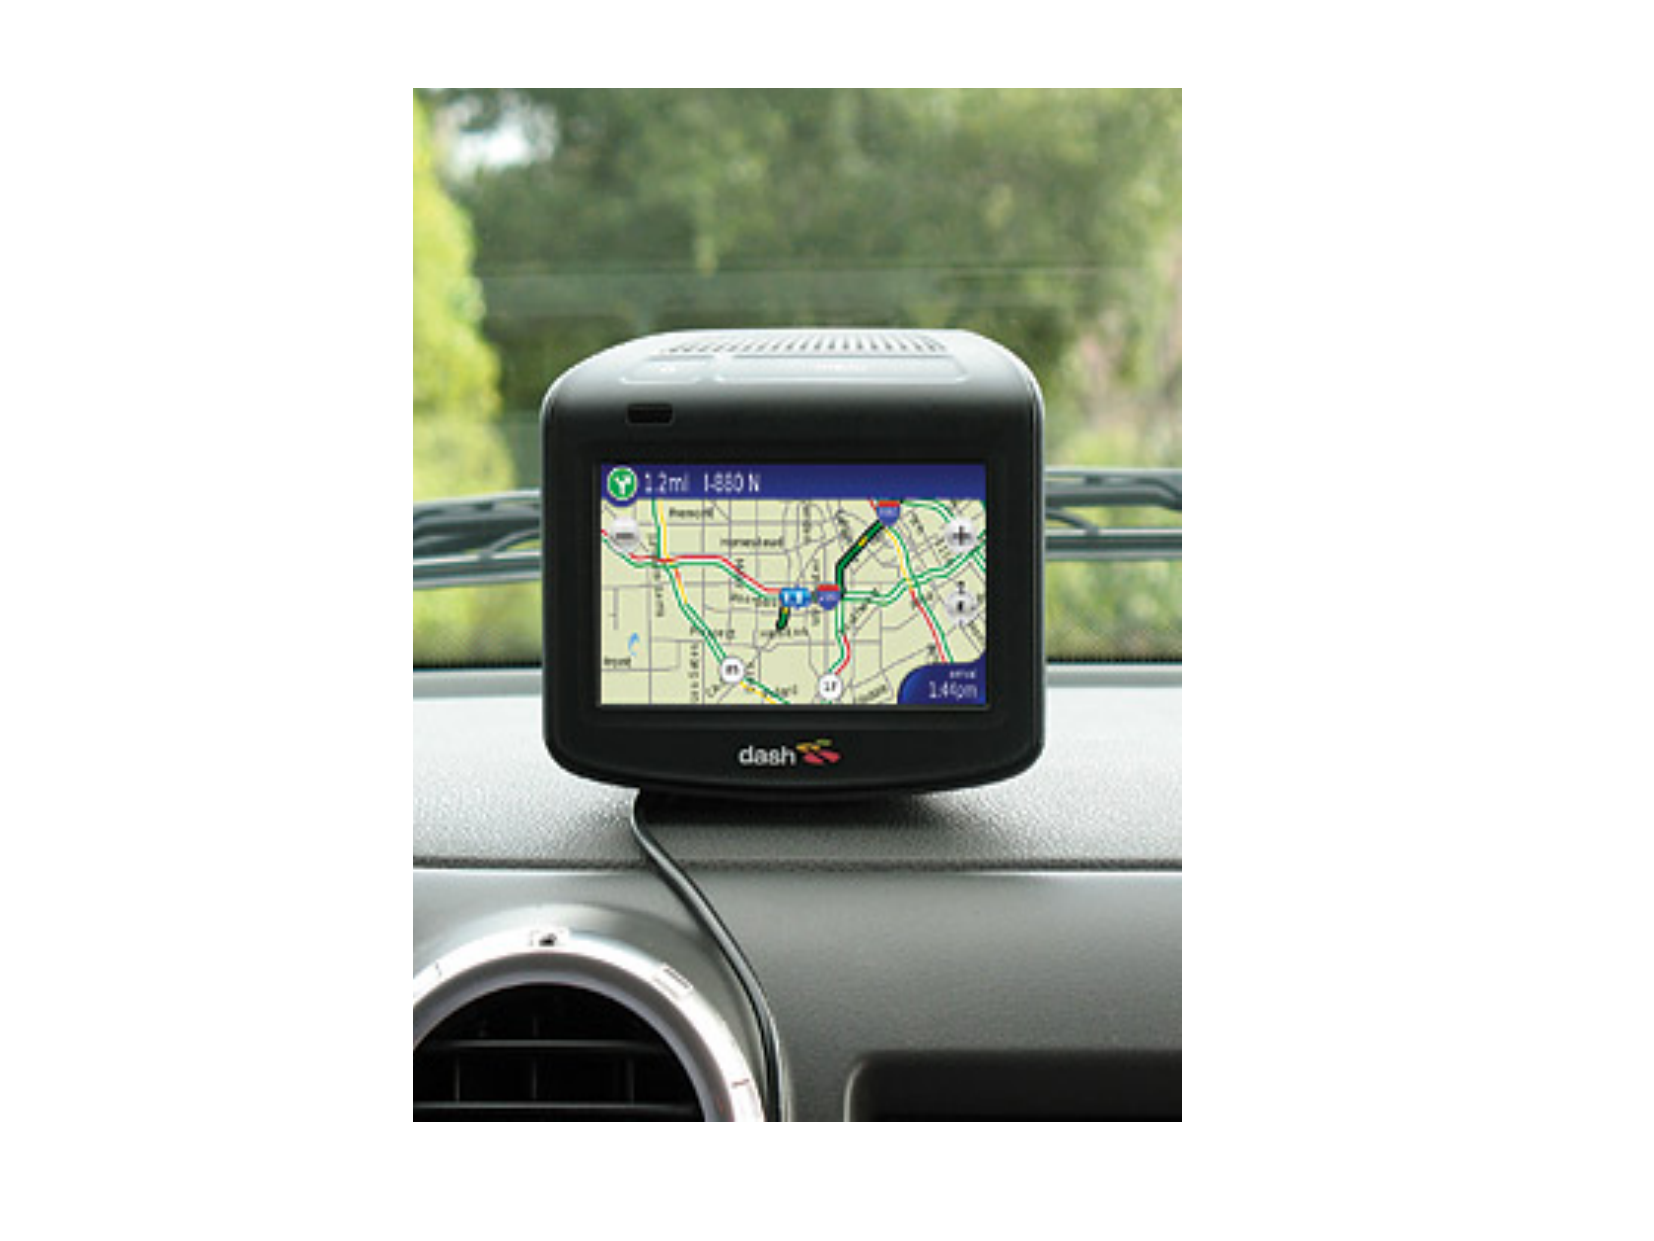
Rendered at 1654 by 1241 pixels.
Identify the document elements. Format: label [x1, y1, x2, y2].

picture [413, 88, 1182, 1123]
